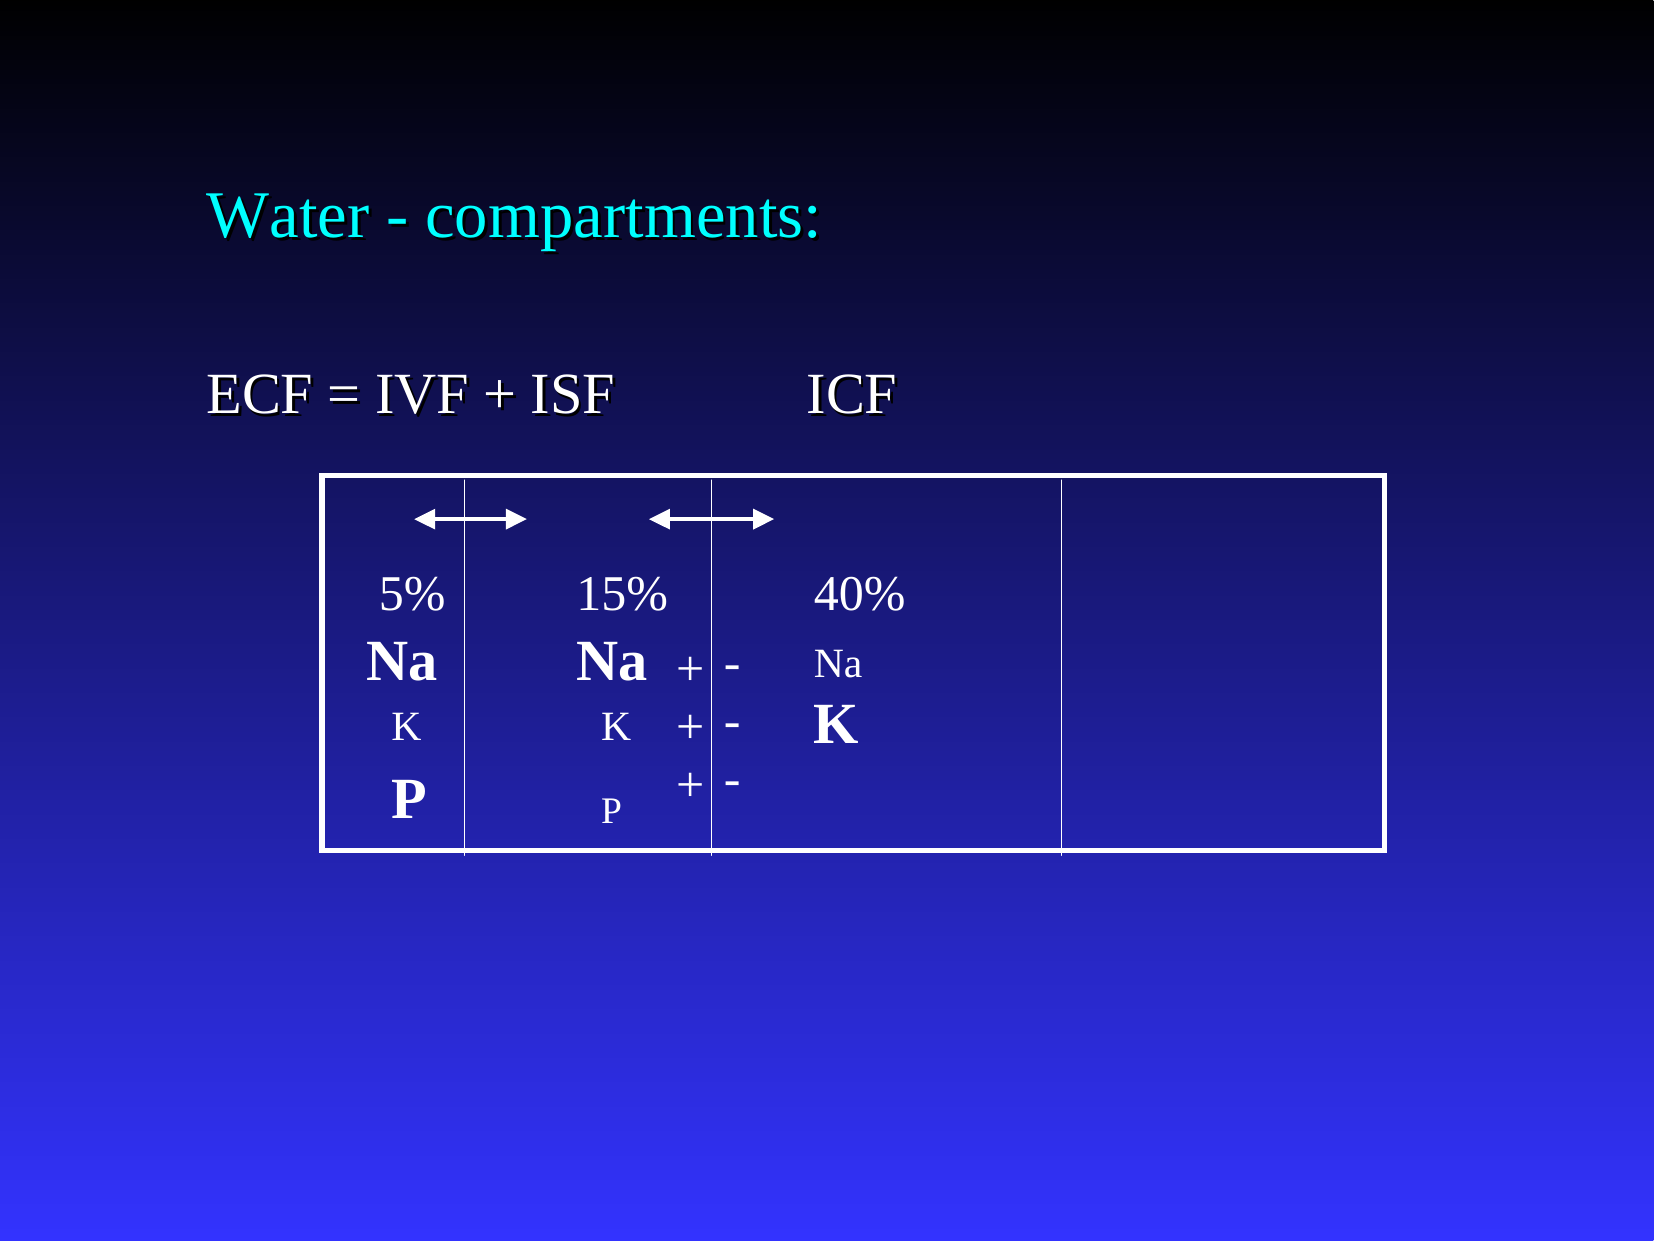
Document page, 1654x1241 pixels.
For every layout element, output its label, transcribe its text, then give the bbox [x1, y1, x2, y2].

text_box - - - [708, 624, 756, 820]
text_box 15% [561, 555, 684, 630]
text_box K [376, 692, 438, 755]
text_box Na [561, 617, 664, 703]
text_box [322, 475, 1385, 851]
text_box Na [799, 630, 878, 696]
text_box 5% [364, 555, 462, 631]
text_box + + + [661, 630, 720, 826]
text_box P [376, 755, 443, 841]
text_box P [586, 780, 638, 841]
title Water - compartments: [206, 110, 1613, 317]
text_box 40% [799, 555, 921, 631]
list ECF = IVF + ISF ICF [206, 358, 1613, 1103]
text_box Na [351, 617, 454, 703]
text_box K [586, 692, 647, 758]
text_box K [799, 680, 875, 766]
